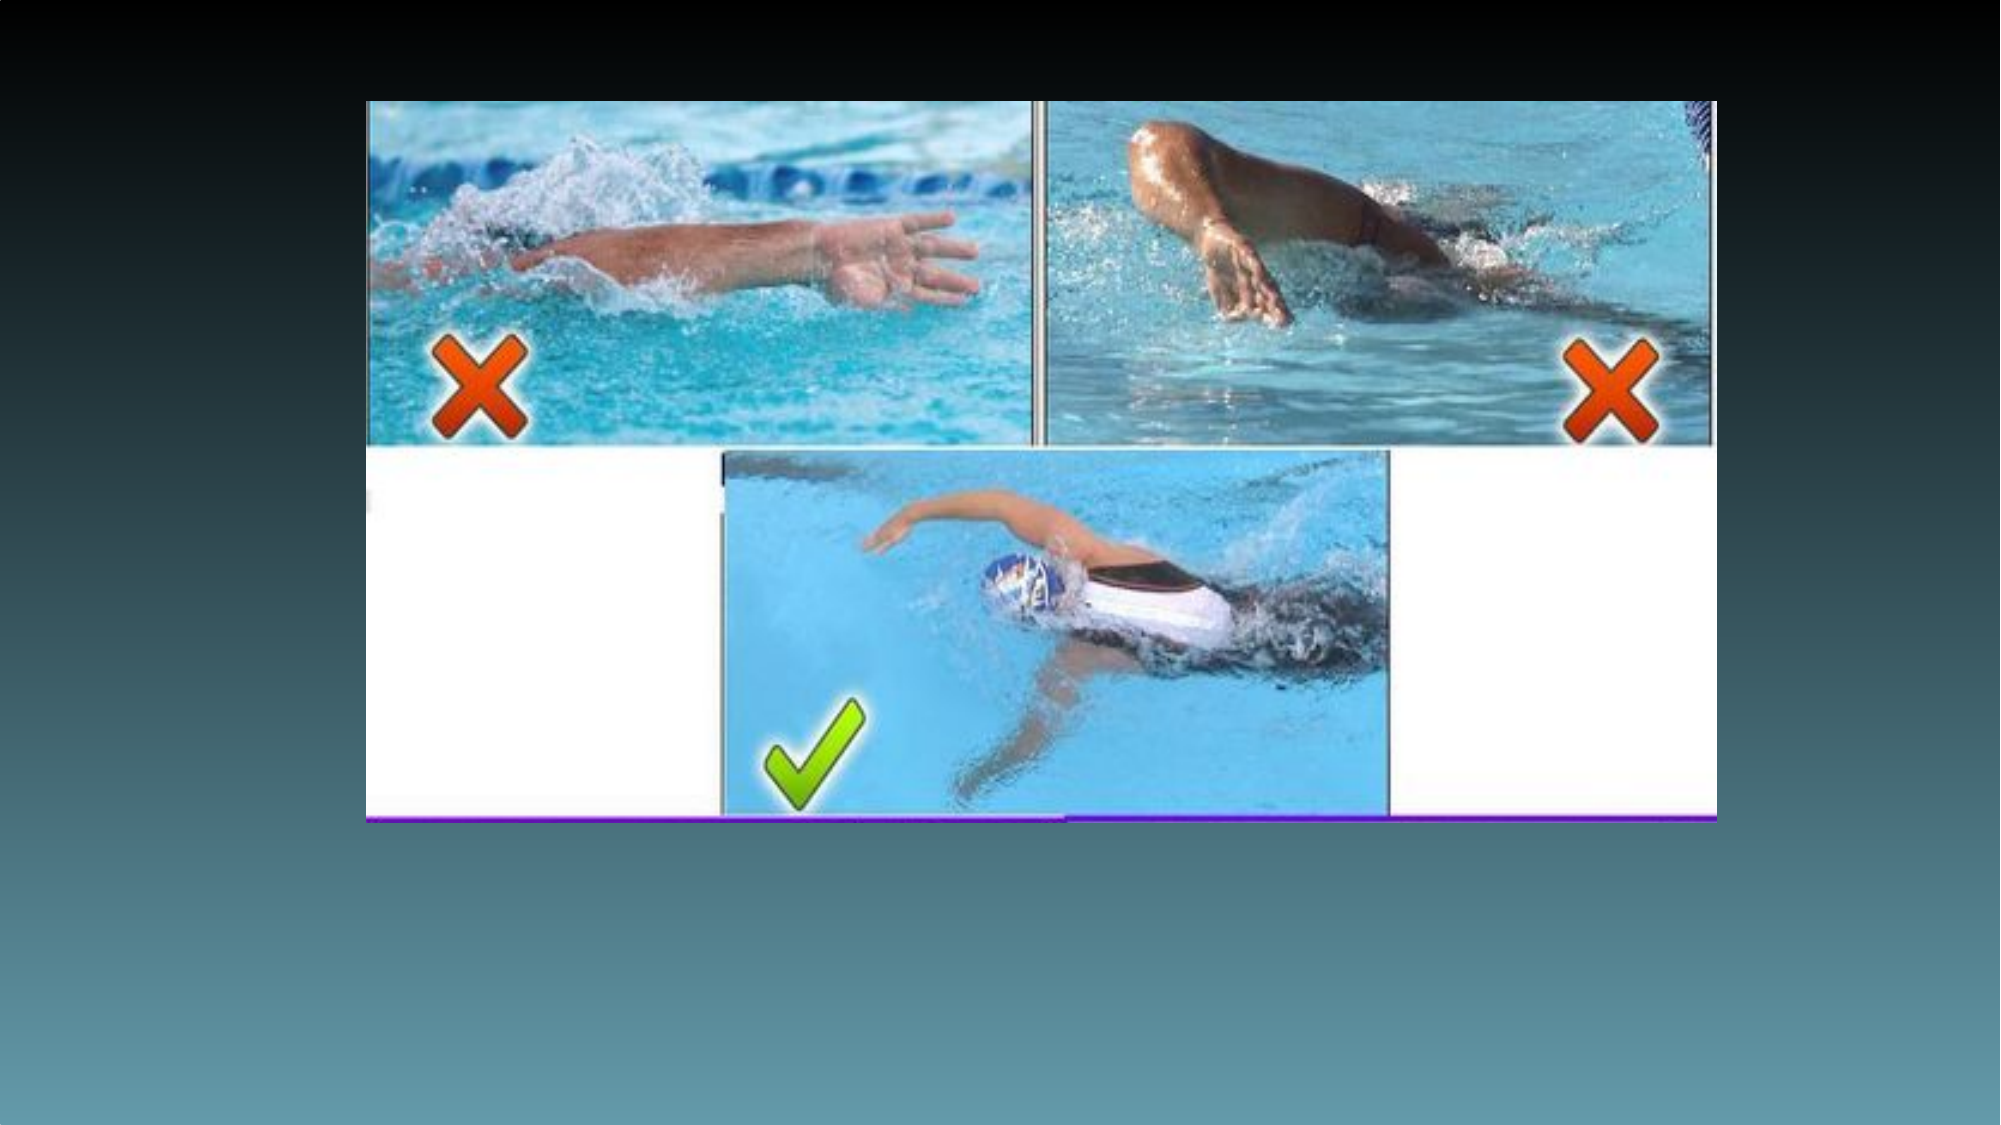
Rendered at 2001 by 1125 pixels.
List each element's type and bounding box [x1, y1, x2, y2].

picture [0, 101, 1752, 823]
